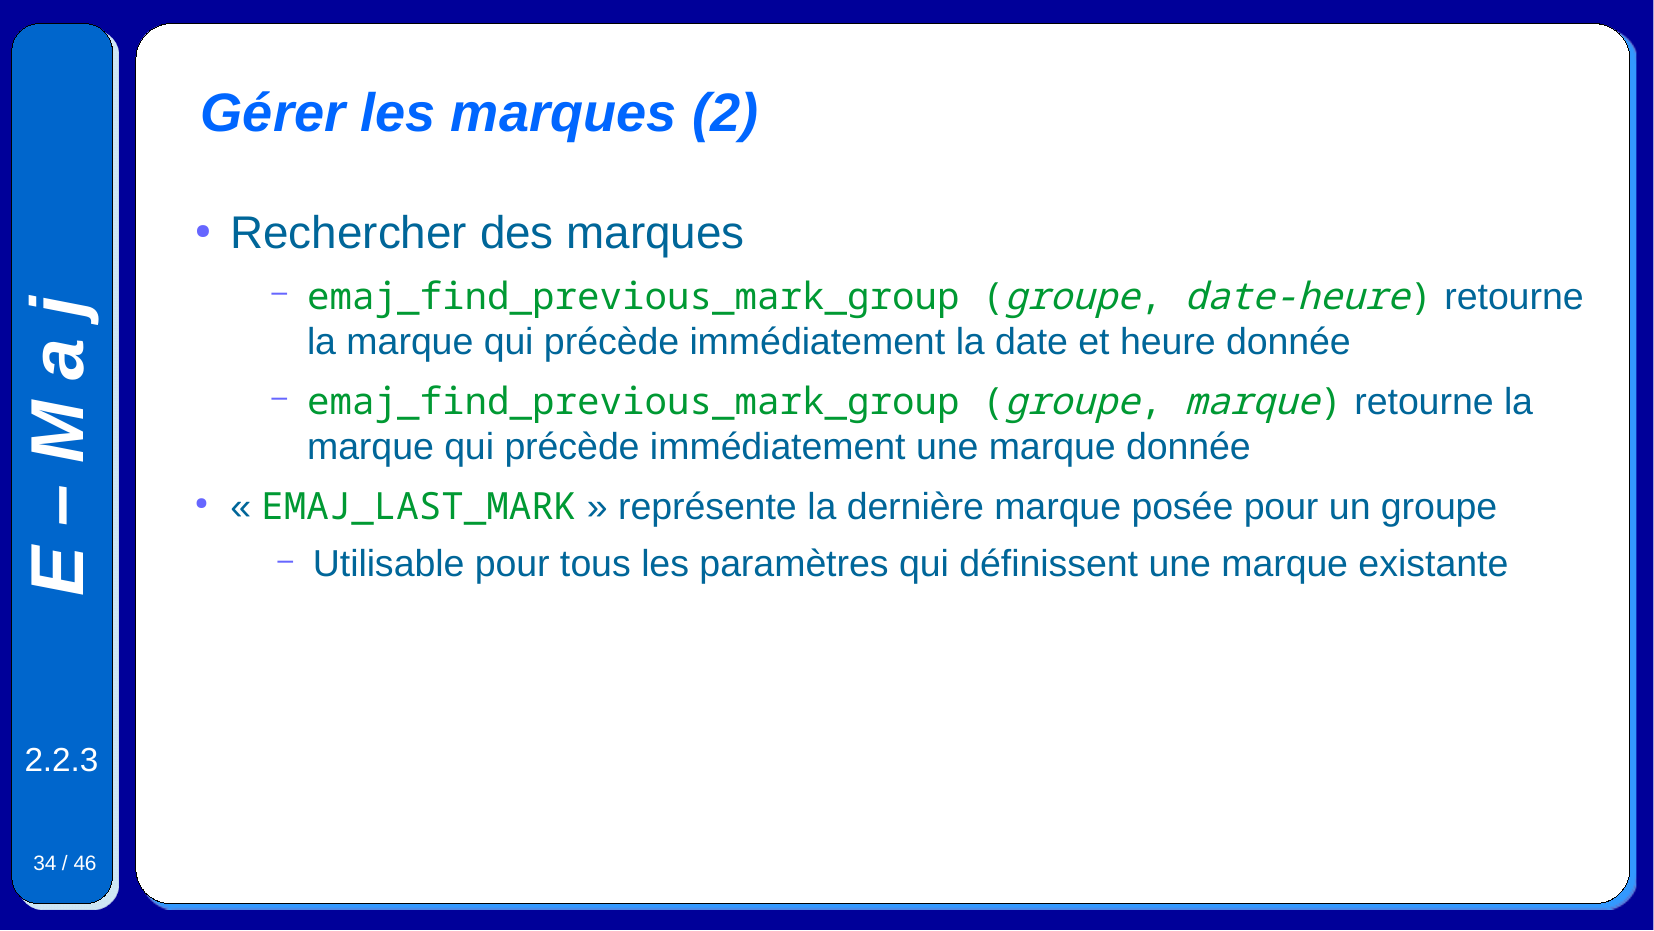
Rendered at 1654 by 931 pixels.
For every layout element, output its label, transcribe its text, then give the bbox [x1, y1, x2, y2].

title Gérer les marques (2) [200, 34, 1575, 191]
list Rechercher des marques emaj_find_previous_mark_group (groupe, date-heure) retourne la marque qui précède immédiatement la date et heure donnée emaj_find_previous_mark_group (groupe, marque) retourne la marque qui précède immédiatement une marque donnée « EMAJ_LAST_MARK » représente la dernière marque posée pour un groupe Utilisable pour tous les paramètres qui définissent une marque existante [177, 206, 1587, 827]
